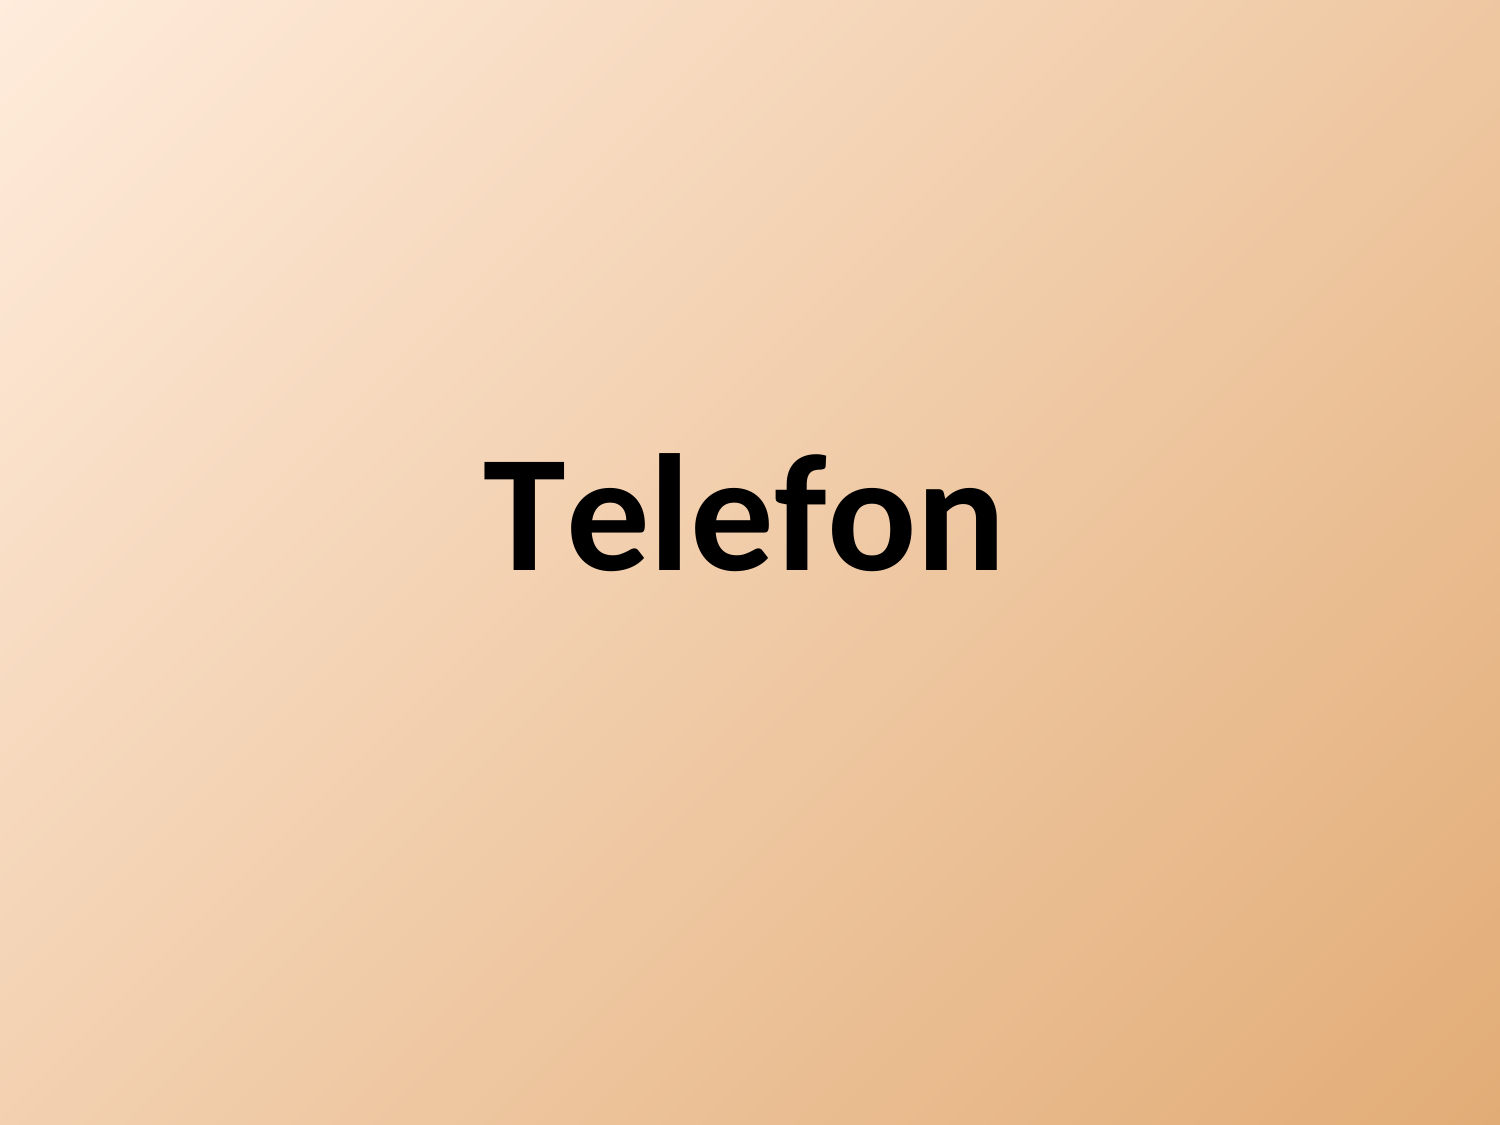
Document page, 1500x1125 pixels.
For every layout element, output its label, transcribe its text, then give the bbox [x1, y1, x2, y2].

title Telefon [70, 363, 1421, 645]
